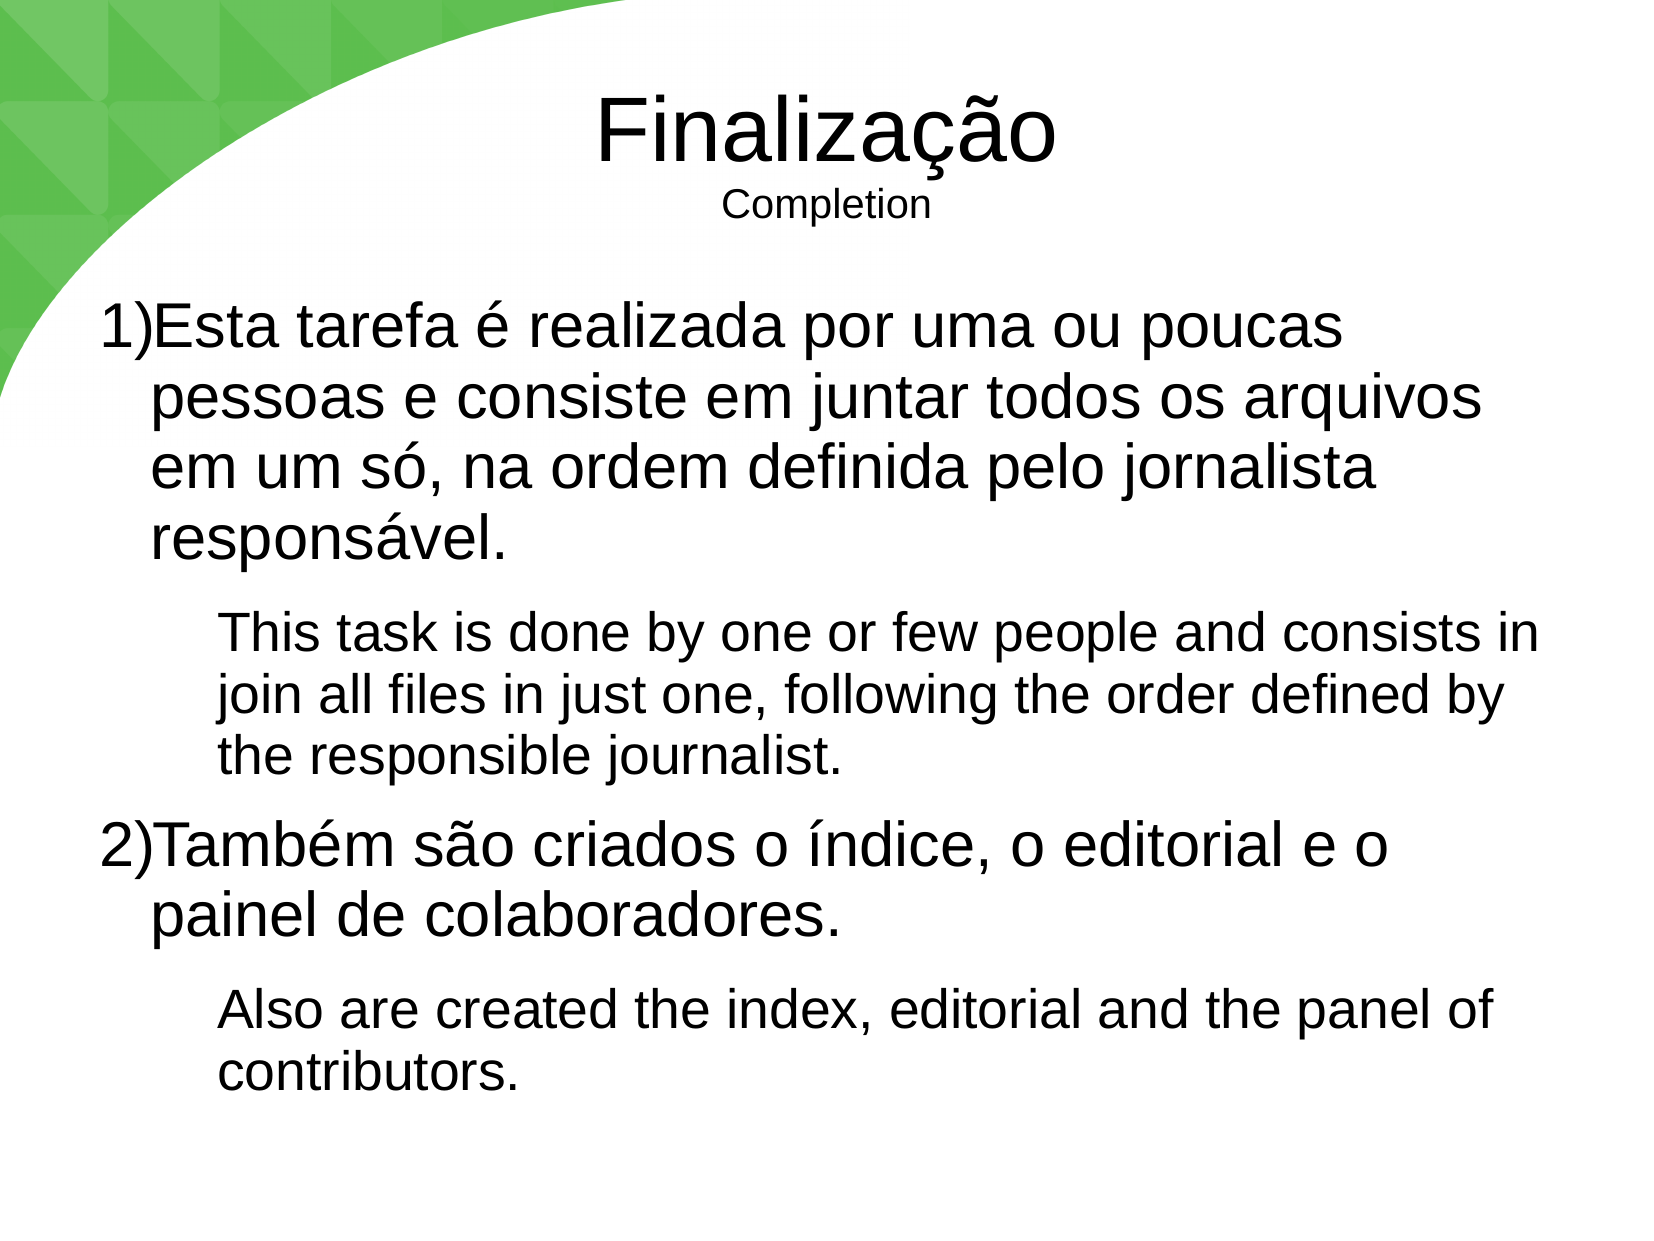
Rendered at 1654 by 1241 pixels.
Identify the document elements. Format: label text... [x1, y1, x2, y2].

title Finalização Completion [82, 49, 1571, 257]
list Esta tarefa é realizada por uma ou poucas pessoas e consiste em juntar todos os arquivos em um só, na ordem definida pelo jornalista responsável. This task is done by one or few people and consists in join all files in just one, following the order defined by the responsible journalist. Também são criados o índice, o editorial e o painel de colaboradores. Also are created the index, editorial and the panel of contributors. [82, 290, 1571, 1109]
